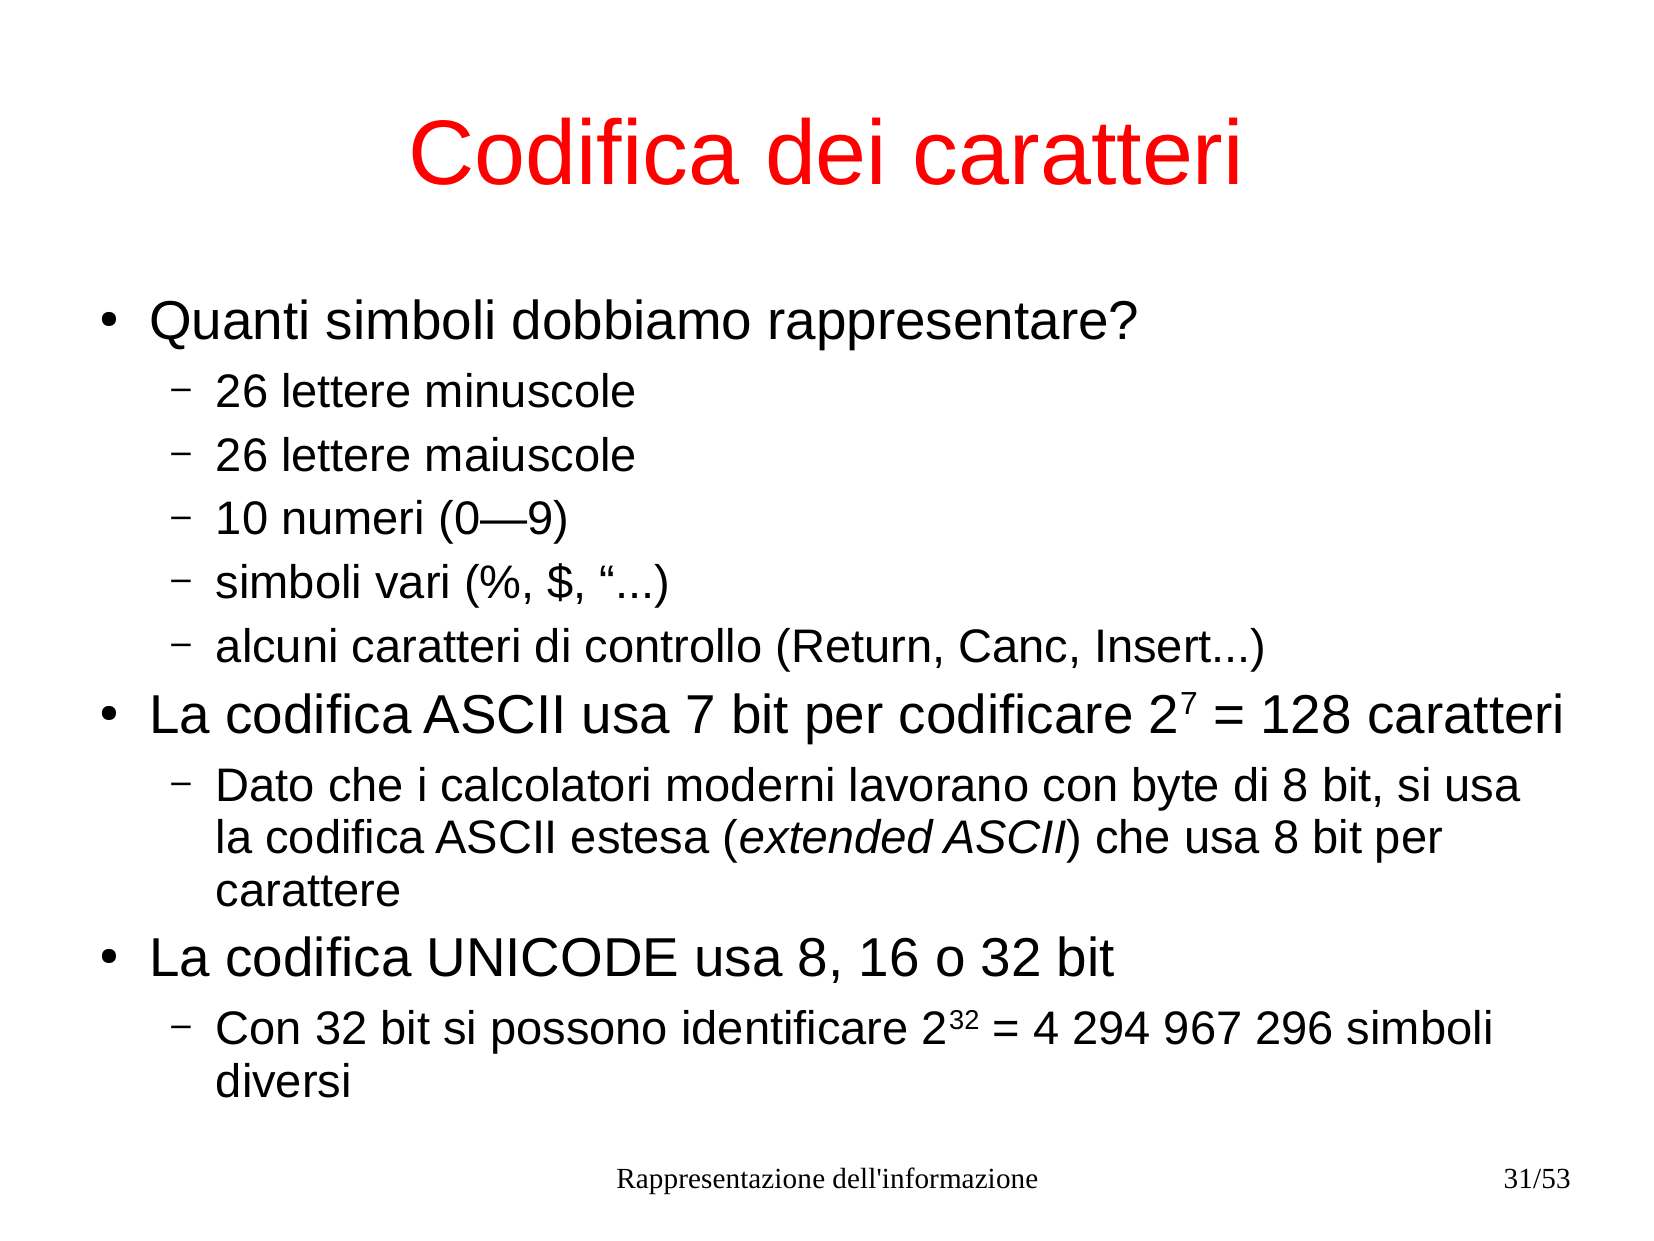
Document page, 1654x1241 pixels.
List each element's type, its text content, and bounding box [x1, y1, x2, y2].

title Codifica dei caratteri [82, 49, 1571, 257]
list Quanti simboli dobbiamo rappresentare? 26 lettere minuscole 26 lettere maiuscole 10 numeri (0—9) simboli vari (%, $, “...) alcuni caratteri di controllo (Return, Canc, Insert...) La codifica ASCII usa 7 bit per codificare 27 = 128 caratteri Dato che i calcolatori moderni lavorano con byte di 8 bit, si usa la codifica ASCII estesa (extended ASCII) che usa 8 bit per carattere La codifica UNICODE usa 8, 16 o 32 bit Con 32 bit si possono identificare 232 = 4 294 967 296 simboli diversi [82, 290, 1571, 1126]
